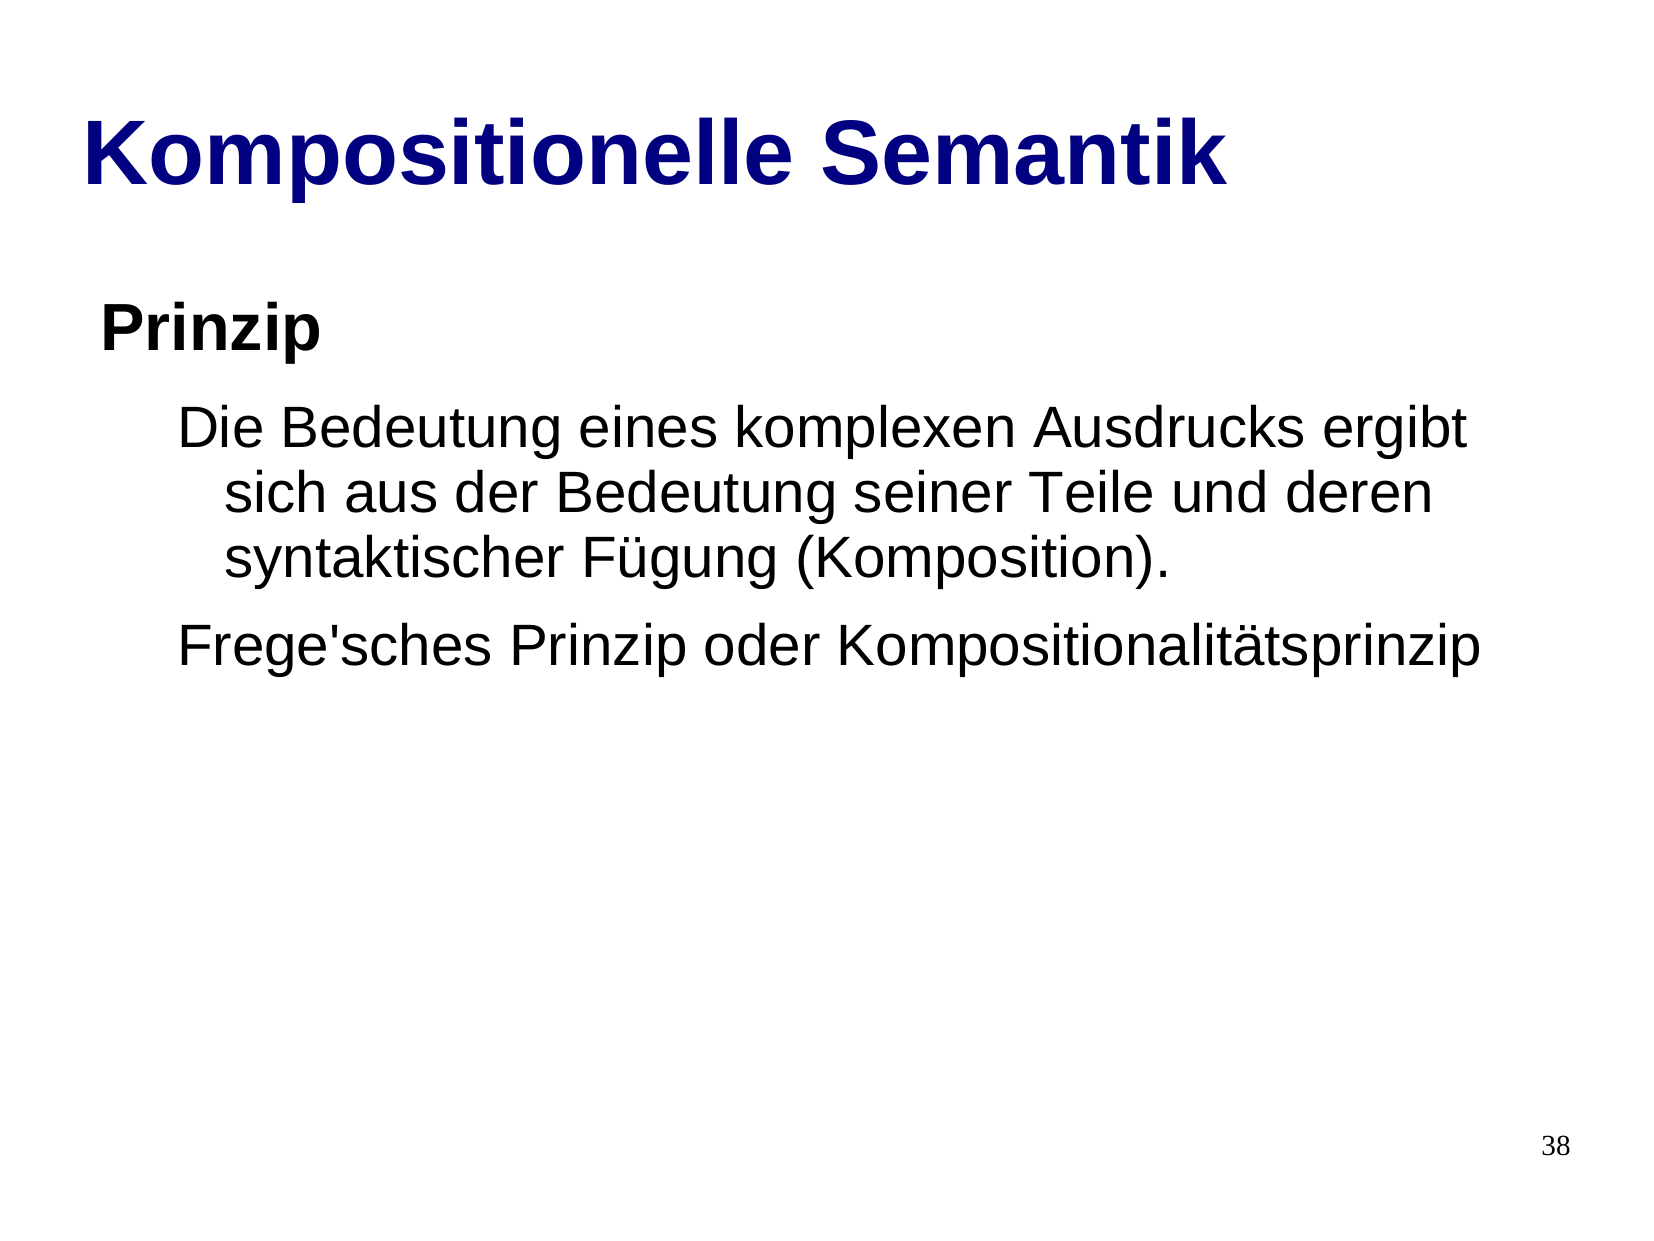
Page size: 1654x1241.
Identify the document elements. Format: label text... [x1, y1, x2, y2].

title Kompositionelle Semantik [82, 49, 1571, 257]
list Prinzip Die Bedeutung eines komplexen Ausdrucks ergibt sich aus der Bedeutung seiner Teile und deren syntaktischer Fügung (Komposition). Frege'sches Prinzip oder Kompositionalitätsprinzip [82, 290, 1571, 1094]
